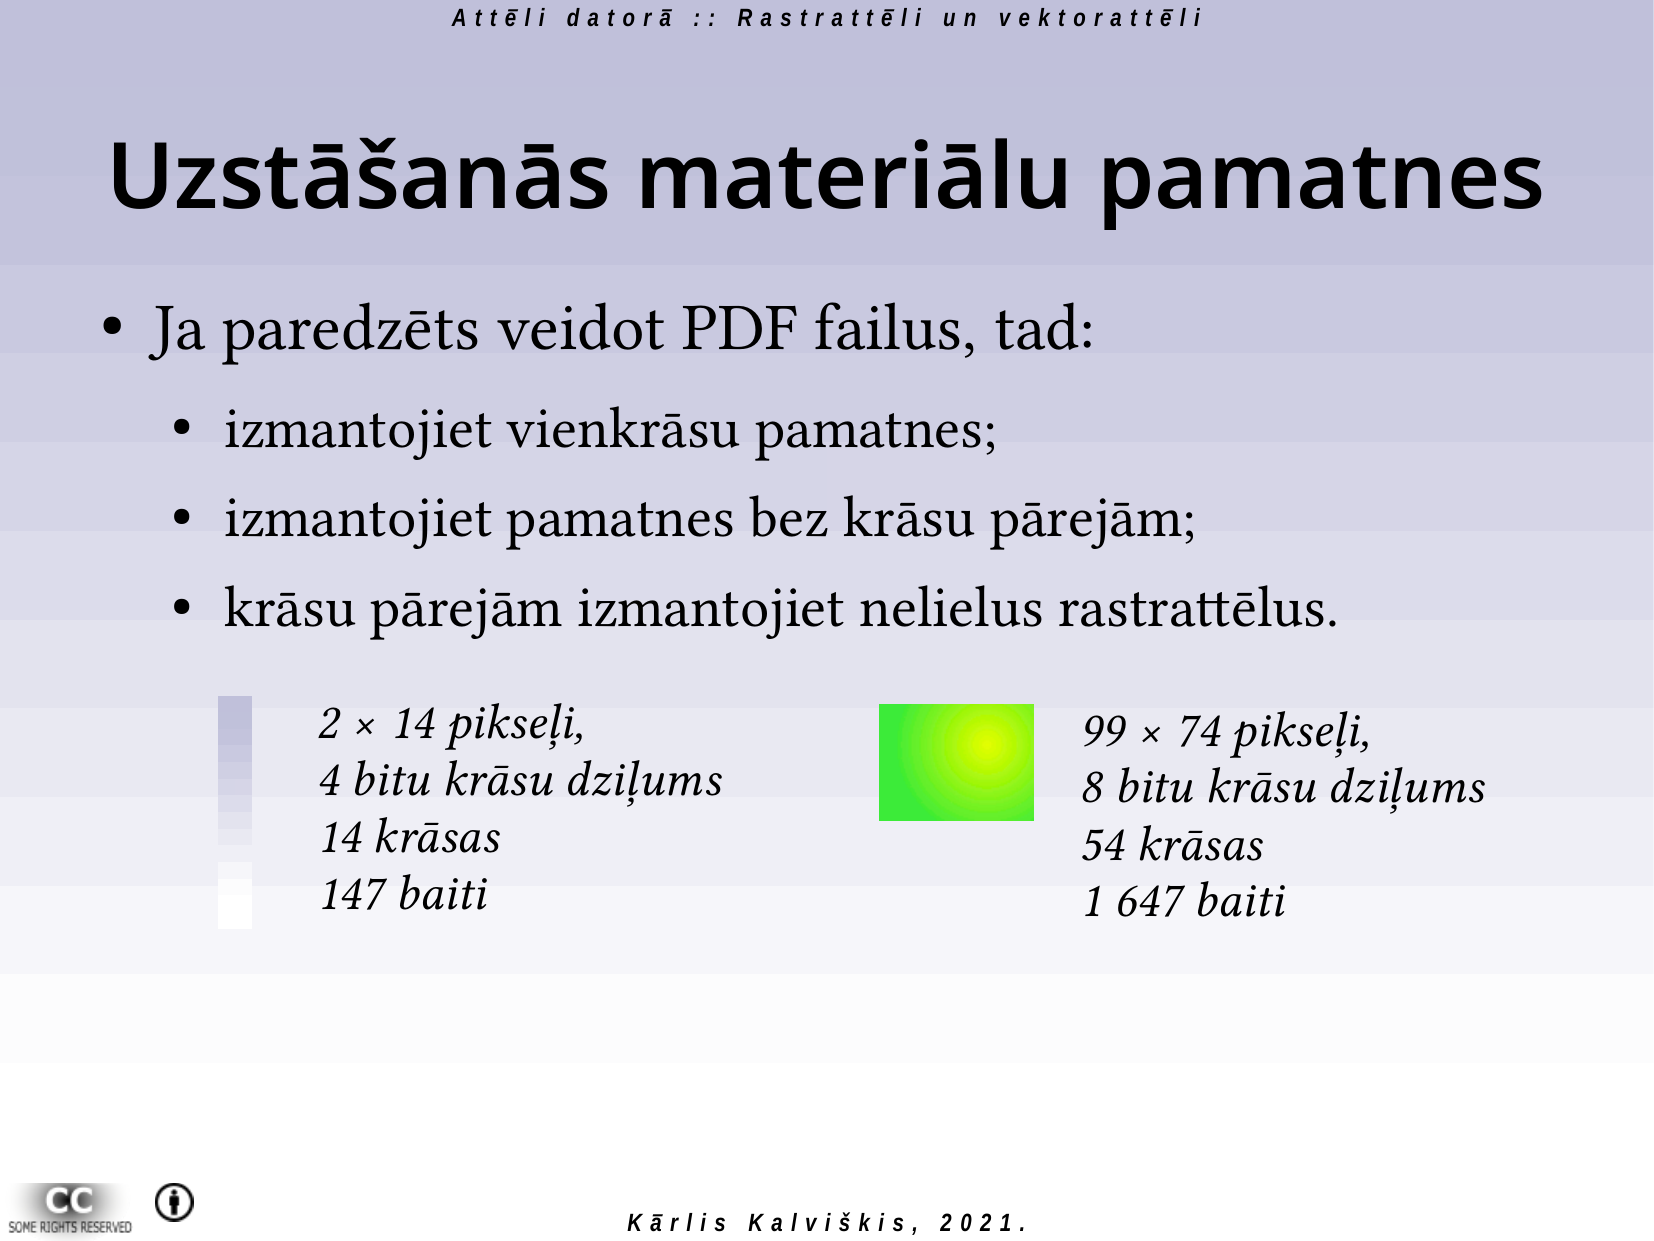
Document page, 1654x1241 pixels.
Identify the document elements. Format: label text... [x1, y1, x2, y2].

picture [0, 0, 1654, 1241]
list Ja paredzēts veidot PDF failus, tad: izmantojiet vienkrāsu pamatnes; izmantojiet pamatnes bez krāsu pārejām; krāsu pārejām izmantojiet nelielus rastrattēlus. [82, 289, 1571, 1113]
text_box 99 × 74 pikseļi, 8 bitu krāsu dziļums 54 krāsas 1 647 baiti [1079, 701, 1485, 930]
text_box 2 × 14 pikseļi, 4 bitu krāsu dziļums 14 krāsas 147 baiti [315, 693, 722, 922]
title Uzstāšanās materiālu pamatnes [29, 49, 1625, 296]
